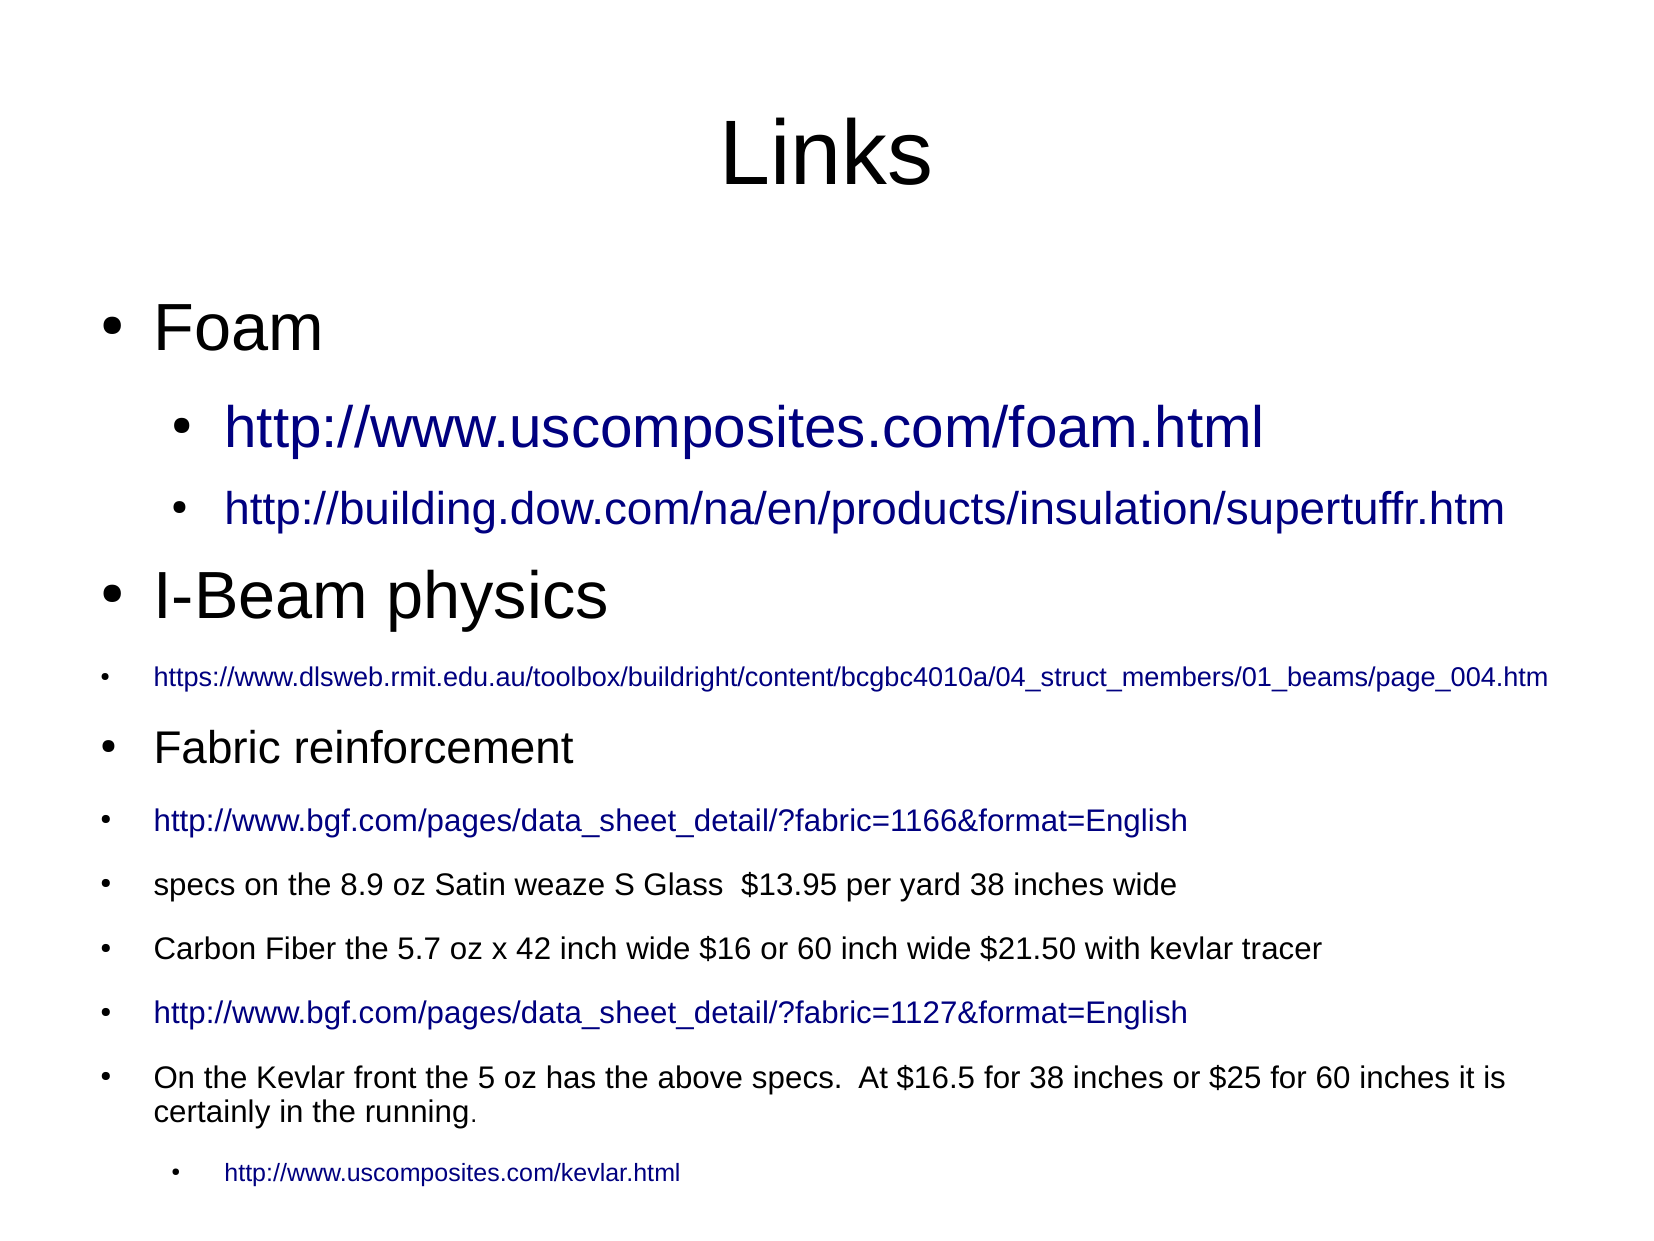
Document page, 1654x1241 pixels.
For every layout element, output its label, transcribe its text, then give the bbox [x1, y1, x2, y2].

list Foam http://www.uscomposites.com/foam.html http://building.dow.com/na/en/products/insulation/supertuffr.htm I-Beam physics https://www.dlsweb.rmit.edu.au/toolbox/buildright/content/bcgbc4010a/04_struct_members/01_beams/page_004.htm Fabric reinforcement http://www.bgf.com/pages/data_sheet_detail/?fabric=1166&format=English specs on the 8.9 oz Satin weaze S Glass $13.95 per yard 38 inches wide Carbon Fiber the 5.7 oz x 42 inch wide $16 or 60 inch wide $21.50 with kevlar tracer http://www.bgf.com/pages/data_sheet_detail/?fabric=1127&format=English On the Kevlar front the 5 oz has the above specs. At $16.5 for 38 inches or $25 for 60 inches it is certainly in the running. http://www.uscomposites.com/kevlar.html [82, 290, 1571, 1186]
title Links [82, 56, 1571, 250]
